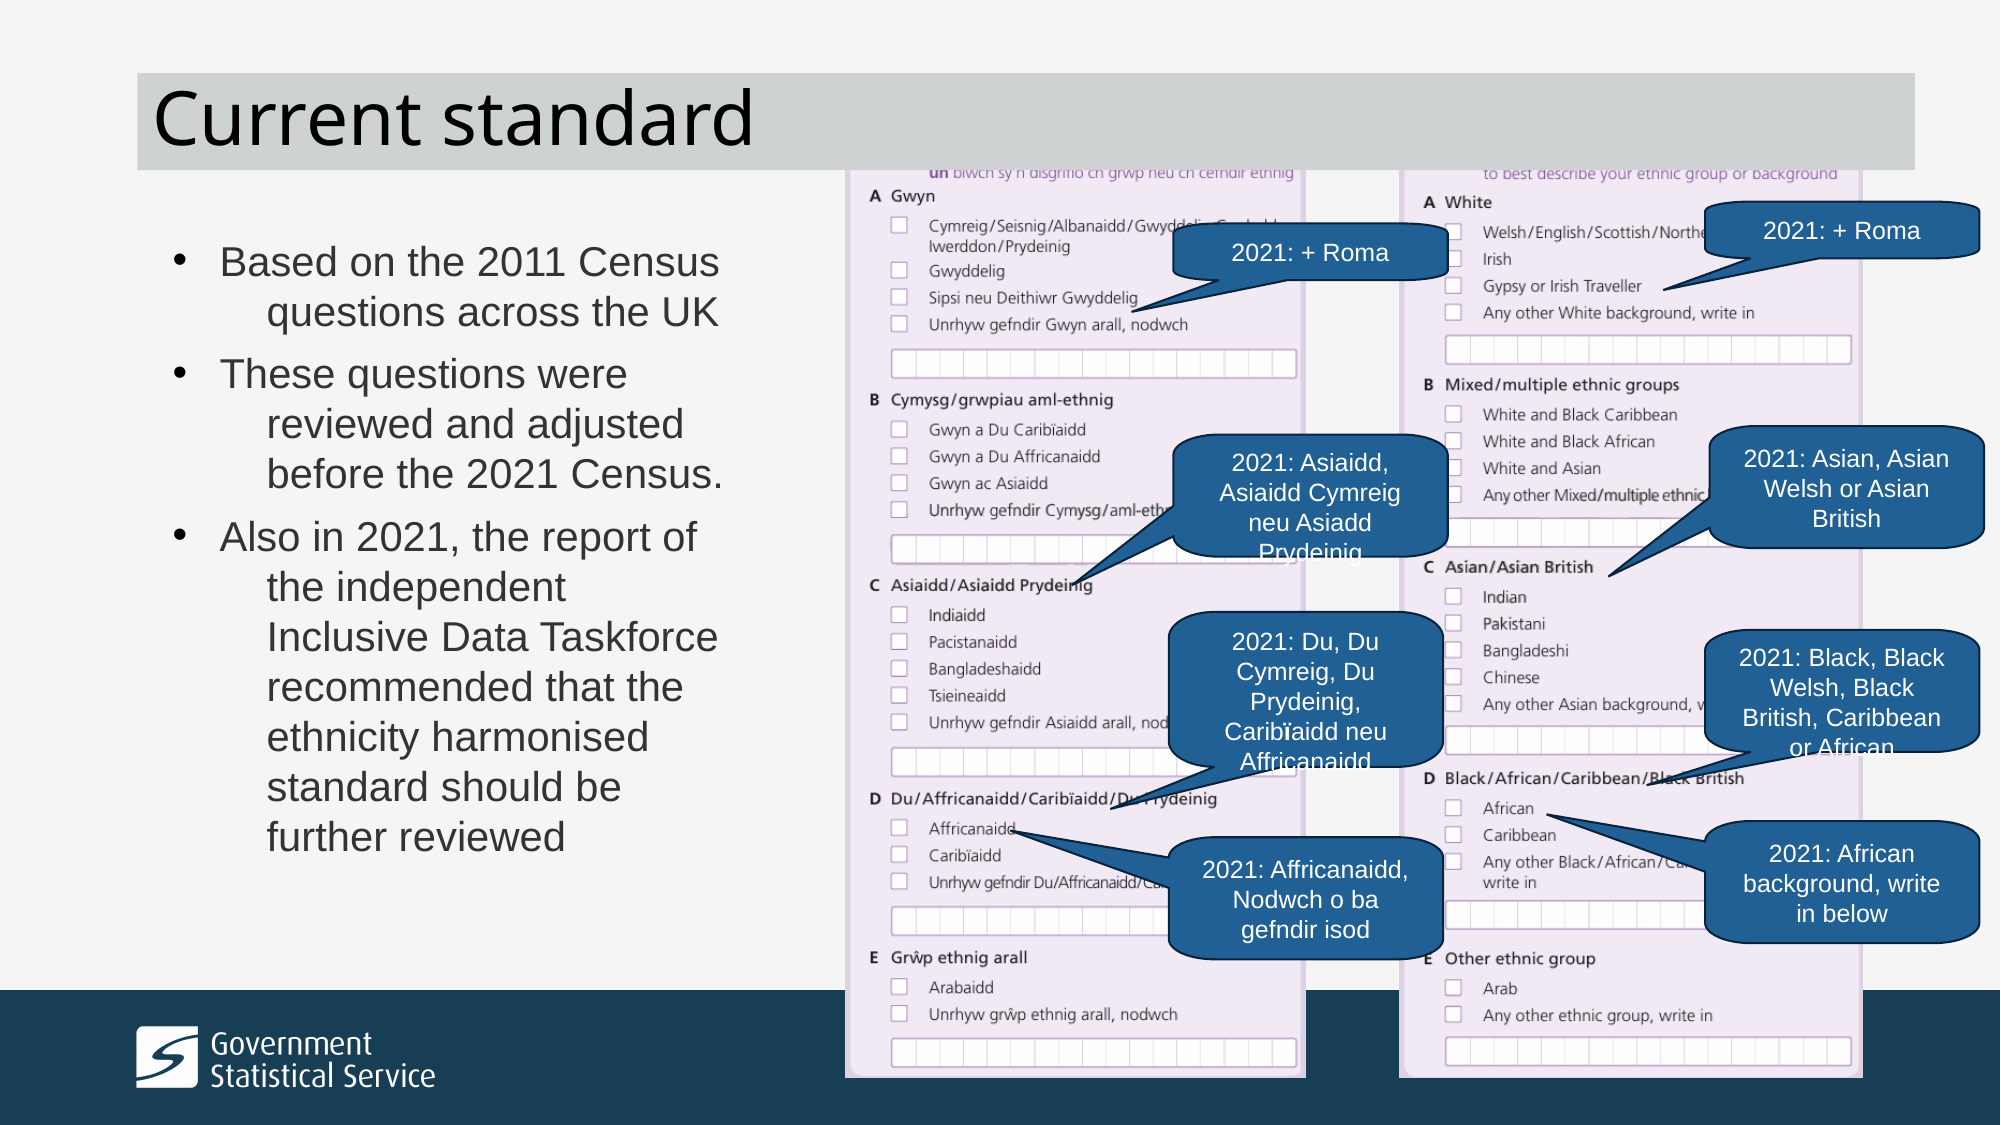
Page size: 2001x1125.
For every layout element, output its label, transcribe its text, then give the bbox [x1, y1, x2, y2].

text_box 2021: Asiaidd, Asiaidd Cymreig neu Asiadd Prydeinig [1072, 434, 1448, 586]
text_box 2021: + Roma [1663, 201, 1980, 291]
picture [1399, 171, 1863, 1078]
text_box 2021: Black, Black Welsh, Black British, Caribbean or African [1646, 629, 1980, 786]
text_box 2021: African background, write in below [1546, 814, 1980, 944]
picture [845, 171, 1306, 1078]
text_box Based on the 2011 Census questions across the UK These questions were reviewed and adjusted before the 2021 Census. Also in 2021, the report of the independent Inclusive Data Taskforce recommended that the ethnicity harmonised standard should be further reviewed [157, 226, 752, 899]
text_box Current standard [137, 73, 1915, 171]
text_box 2021: Du, Du Cymreig, Du Prydeinig, Caribïaidd neu Affricanaidd [1110, 611, 1444, 809]
text_box 2021: Affricanaidd, Nodwch o ba gefndir isod [1010, 830, 1444, 960]
text_box 2021: Asian, Asian Welsh or Asian British [1608, 426, 1985, 577]
text_box 2021: + Roma [1131, 223, 1448, 312]
